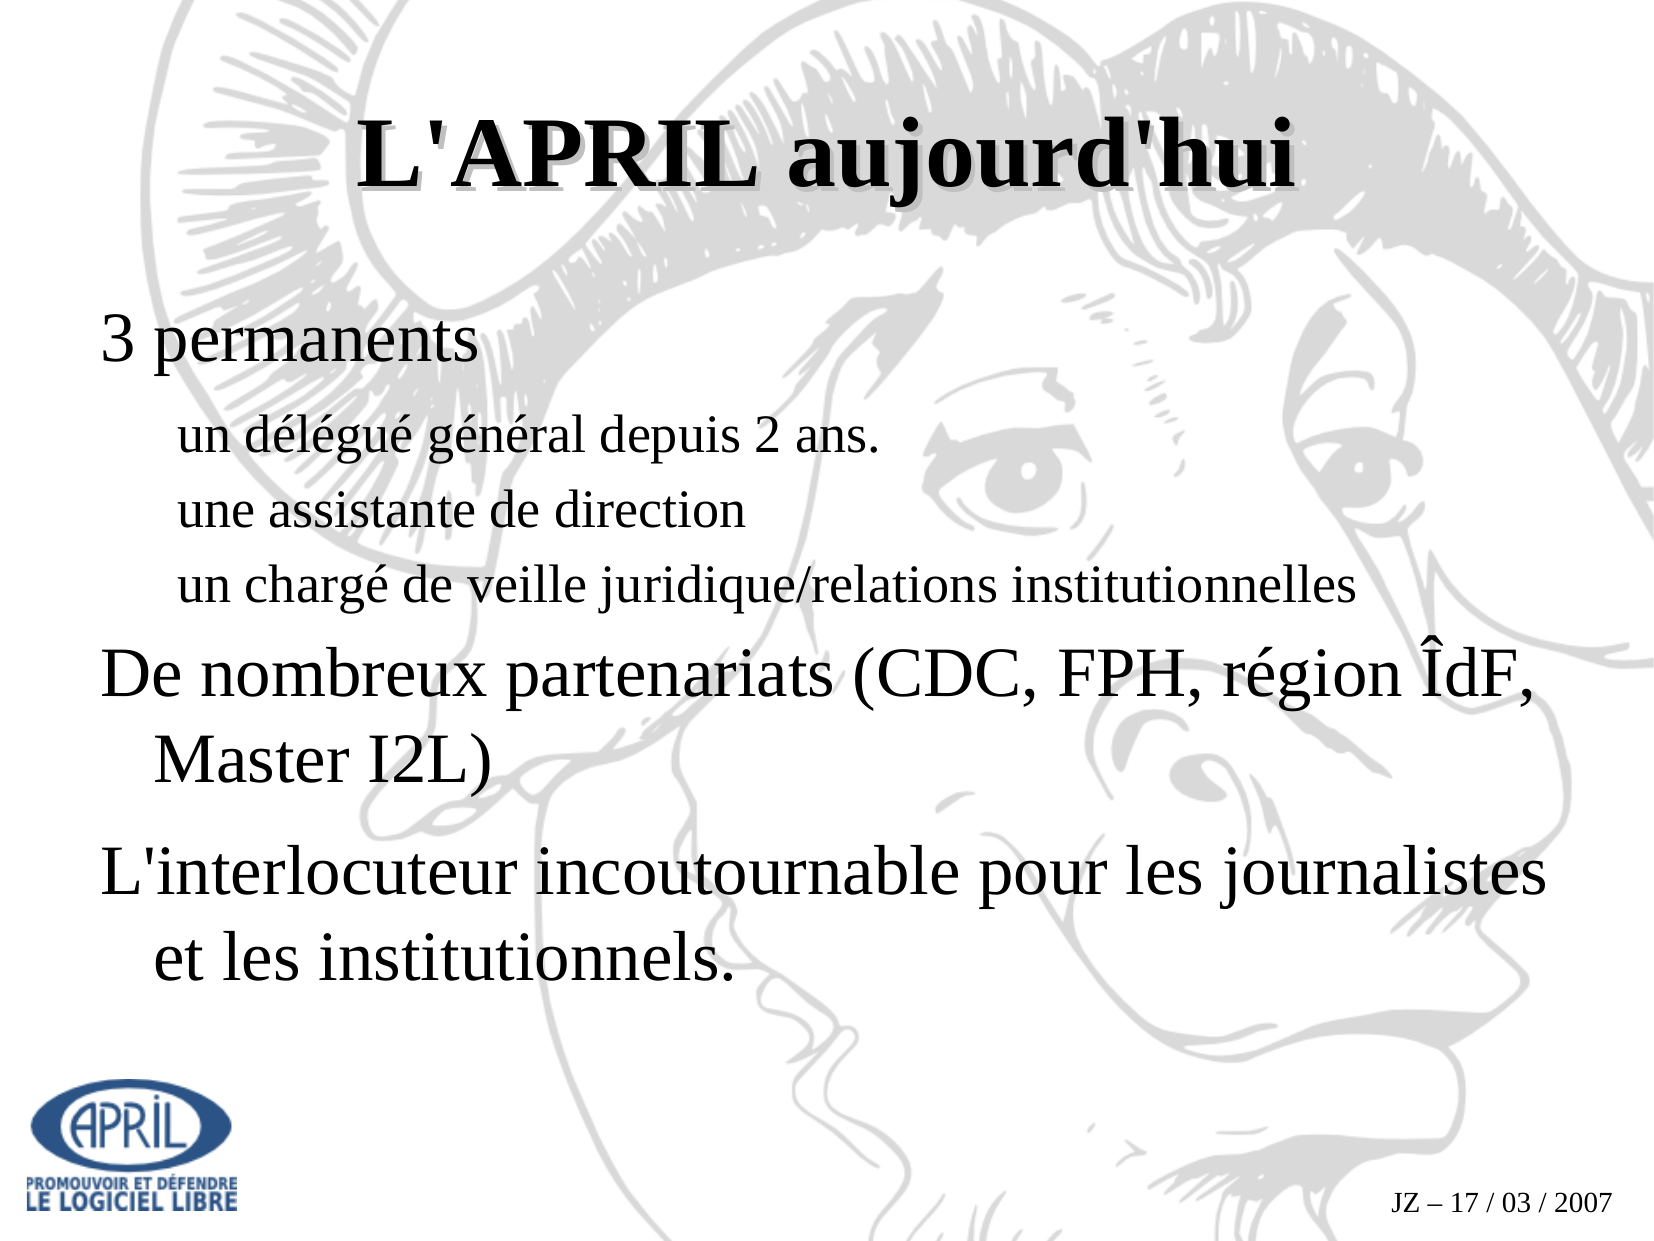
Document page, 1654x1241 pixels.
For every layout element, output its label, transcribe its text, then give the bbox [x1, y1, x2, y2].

title L'APRIL aujourd'hui [82, 49, 1571, 257]
picture [0, 0, 1654, 1241]
list 3 permanents un délégué général depuis 2 ans. une assistante de direction un chargé de veille juridique/relations institutionnelles De nombreux partenariats (CDC, FPH, région ÎdF, Master I2L) L'interlocuteur incoutournable pour les journalistes et les institutionnels. [82, 290, 1571, 1094]
